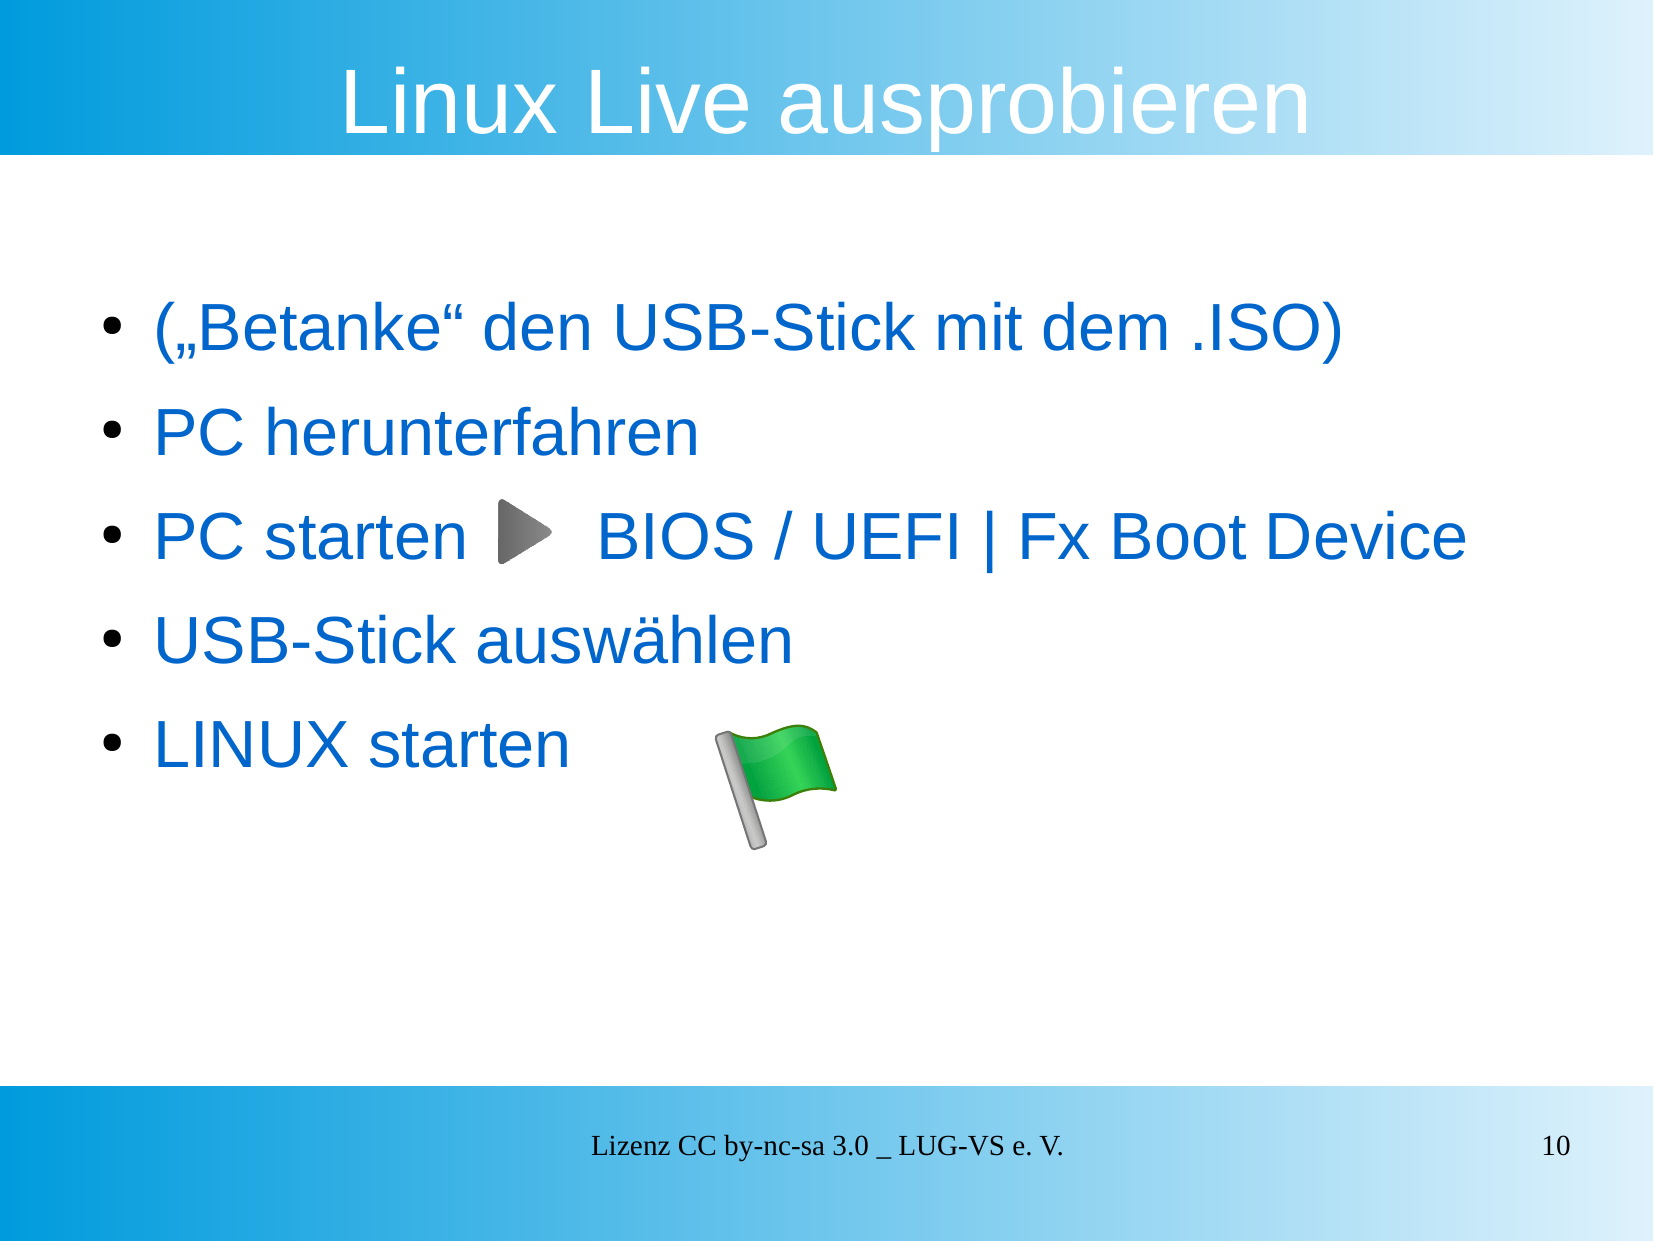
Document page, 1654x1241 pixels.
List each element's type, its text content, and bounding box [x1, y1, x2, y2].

title Linux Live ausprobieren [82, 49, 1571, 155]
picture [696, 708, 855, 867]
list („Betanke“ den USB-Stick mit dem .ISO) PC herunterfahren PC starten BIOS / UEFI | Fx Boot Device USB-Stick auswählen LINUX starten [82, 290, 1571, 1010]
picture [494, 496, 556, 568]
